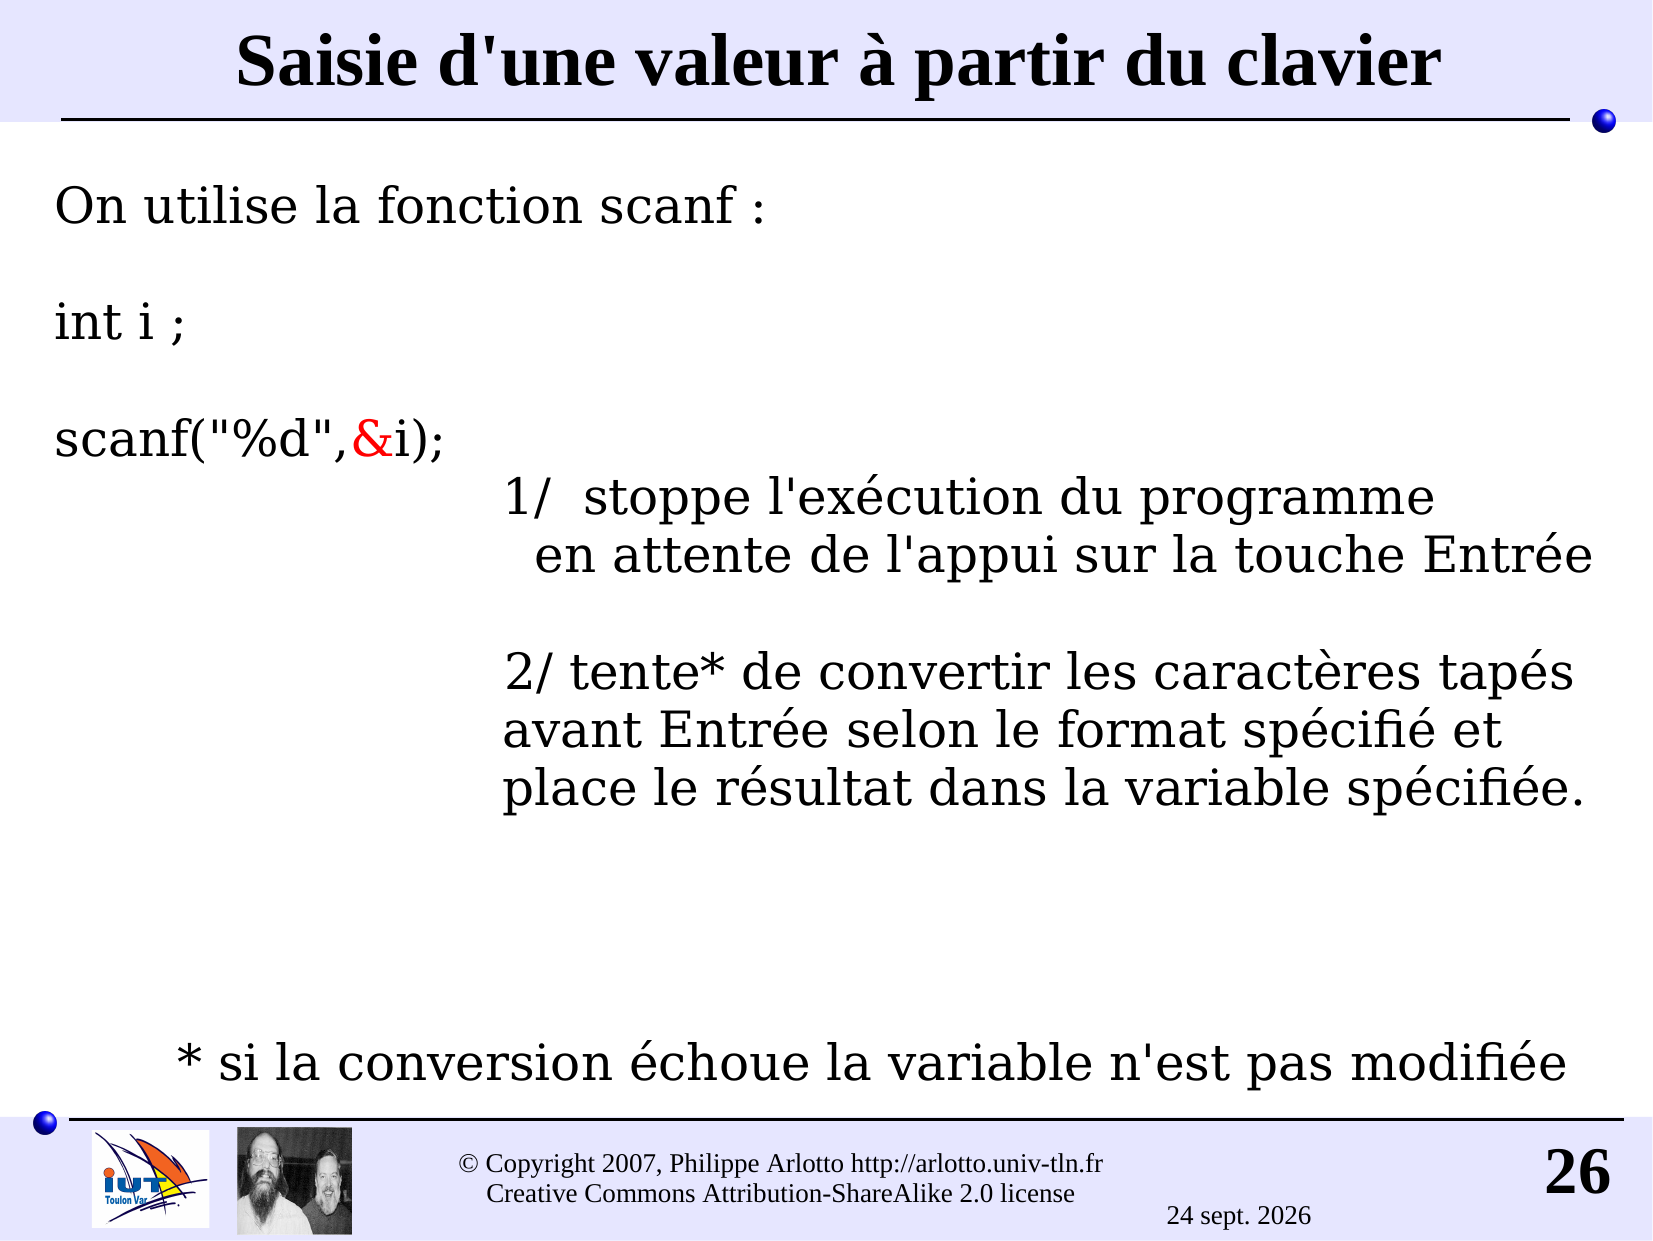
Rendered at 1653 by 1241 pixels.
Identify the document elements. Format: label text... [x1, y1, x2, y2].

text_box On utilise la fonction scanf : int i ; scanf("%d",&i); 1/ stoppe l'exécution du programme en attente de l'appui sur la touche Entrée 2/ tente* de convertir les caractères tapés avant Entrée selon le format spécifié et place le résultat dans la variable spécifiée. [54, 177, 1595, 935]
title Saisie d'une valeur à partir du clavier [95, 11, 1585, 110]
text_box * si la conversion échoue la variable n'est pas modifiée [177, 1034, 1570, 1093]
picture [237, 1127, 352, 1235]
